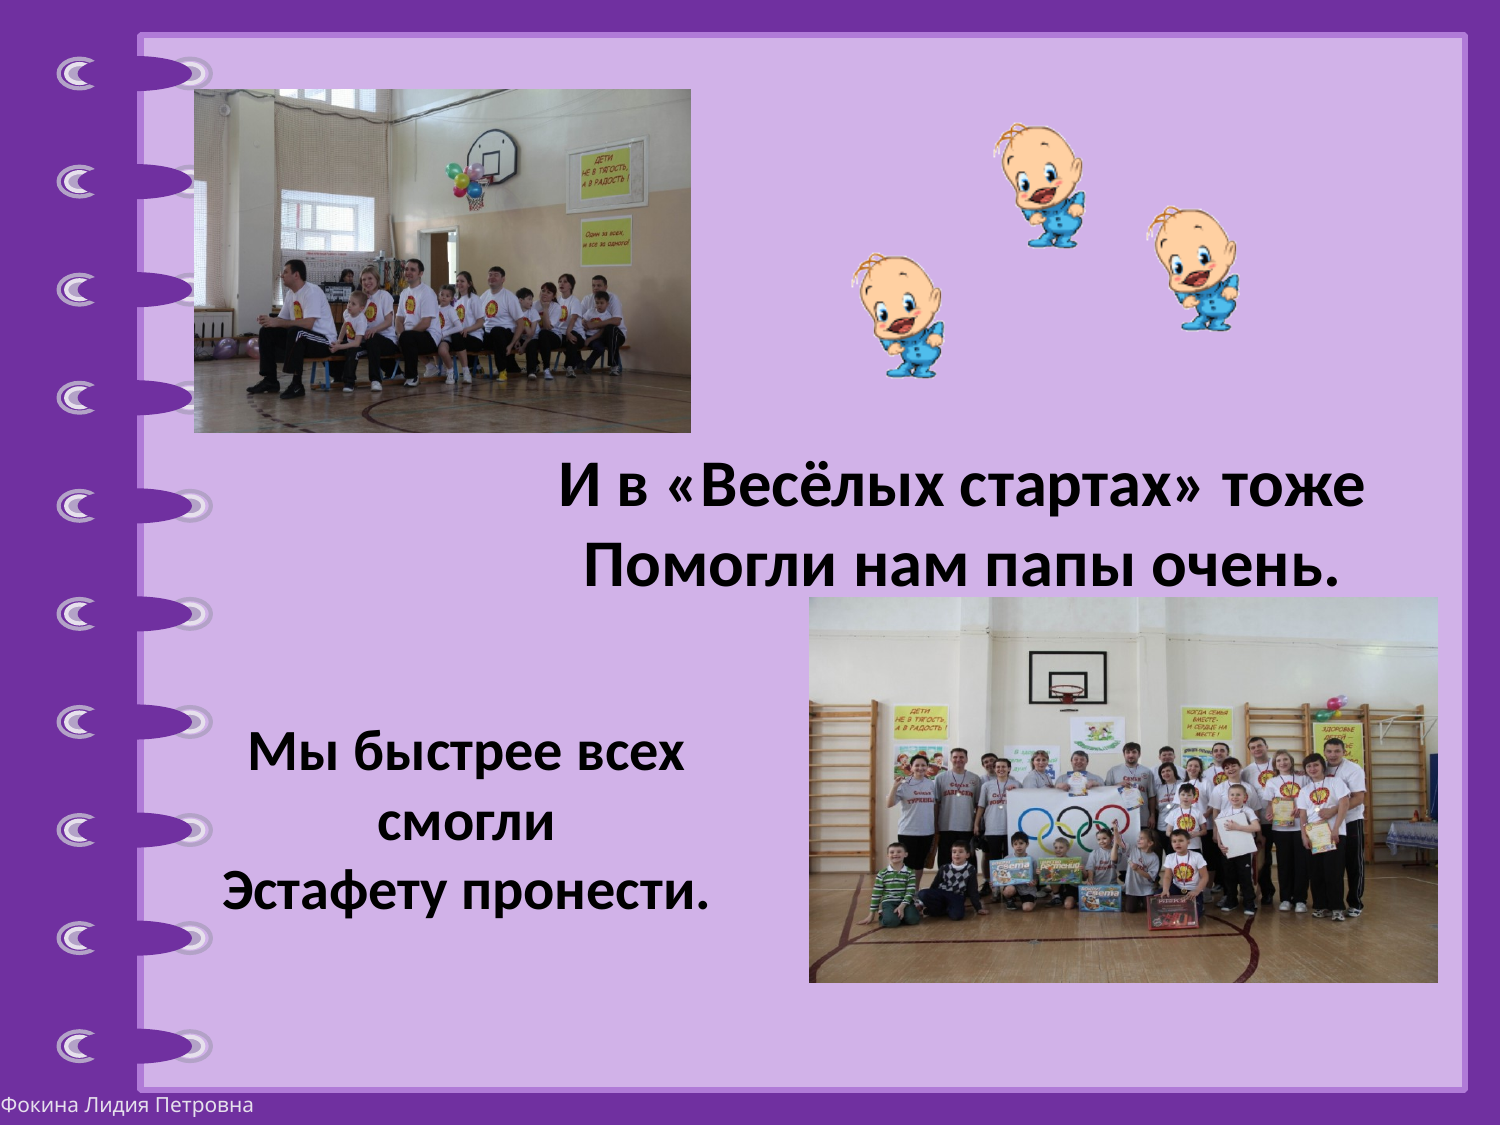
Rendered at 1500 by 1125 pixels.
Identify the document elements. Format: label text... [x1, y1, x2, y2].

picture [194, 89, 691, 433]
picture [986, 101, 1100, 252]
picture [844, 231, 959, 382]
picture [809, 597, 1438, 983]
picture [1139, 184, 1254, 335]
text_box Мы быстрее всех смогли Эстафету пронести. [147, 704, 786, 930]
text_box И в «Весёлых стартах» тоже Помогли нам папы очень. [490, 432, 1436, 608]
